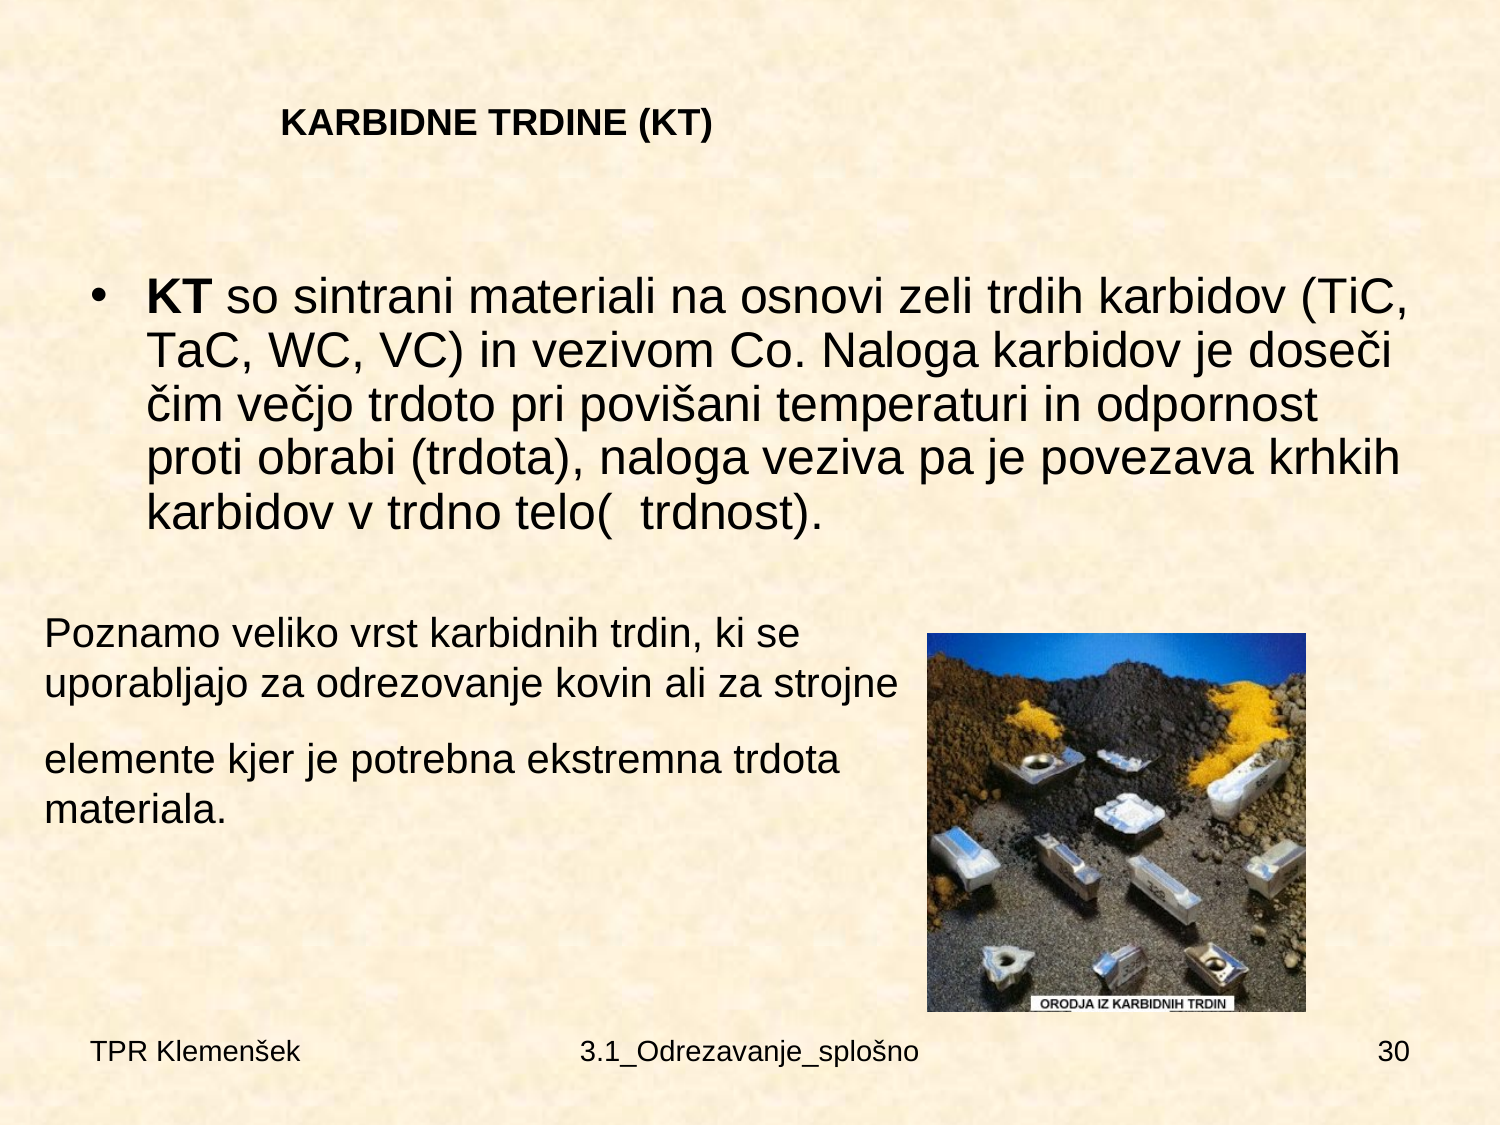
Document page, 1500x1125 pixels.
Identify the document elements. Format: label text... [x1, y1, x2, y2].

picture [0, 0, 1500, 1125]
list KT so sintrani materiali na osnovi zeli trdih karbidov (TiC, TaC, WC, VC) in vezivom Co. Naloga karbidov je doseči čim večjo trdoto pri povišani temperaturi in odpornost proti obrabi (trdota), naloga veziva pa je povezava krhkih karbidov v trdno telo( trdnost). [75, 262, 1426, 563]
text_box Poznamo veliko vrst karbidnih trdin, ki se uporabljajo za odrezovanje kovin ali za strojne elemente kjer je potrebna ekstremna trdota materiala. [29, 597, 928, 840]
text_box <number> [1074, 1024, 1426, 1103]
text_box 3.1_Odrezavanje_splošno [512, 1024, 988, 1103]
text_box TPR Klemenšek [74, 1024, 426, 1103]
text_box KARBIDNE TRDINE (KT) [265, 90, 821, 151]
